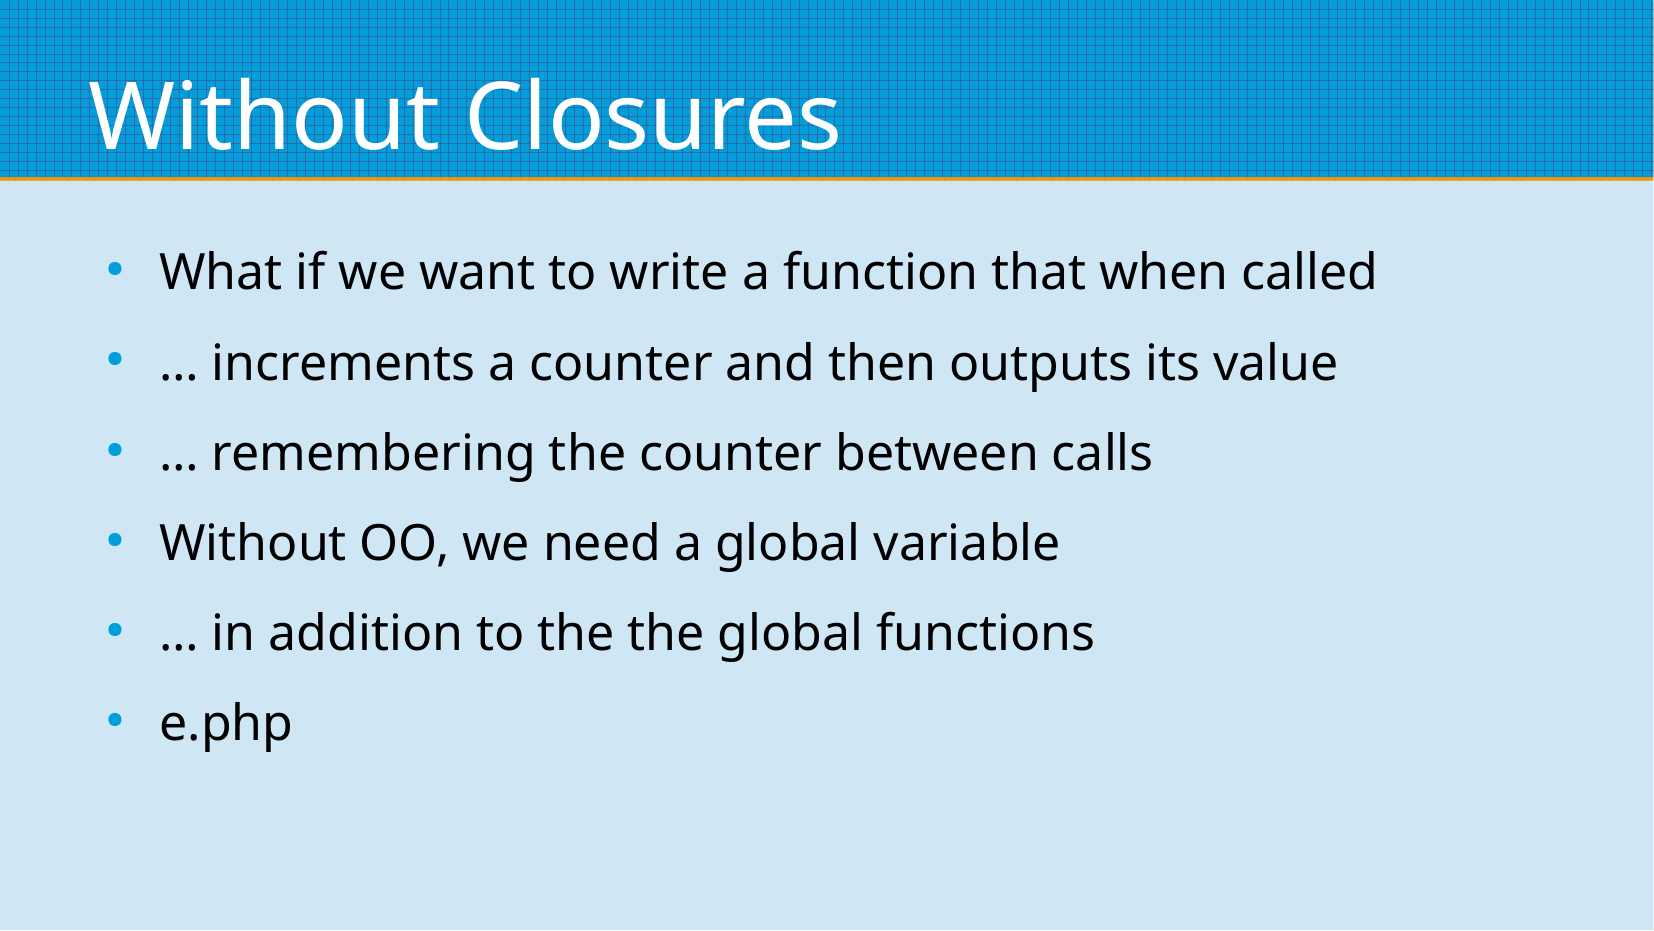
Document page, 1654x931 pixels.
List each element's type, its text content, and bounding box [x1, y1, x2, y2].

list What if we want to write a function that when called … increments a counter and then outputs its value … remembering the counter between calls Without OO, we need a global variable … in addition to the the global functions e.php [88, 236, 1565, 813]
title Without Closures [88, 14, 1565, 178]
